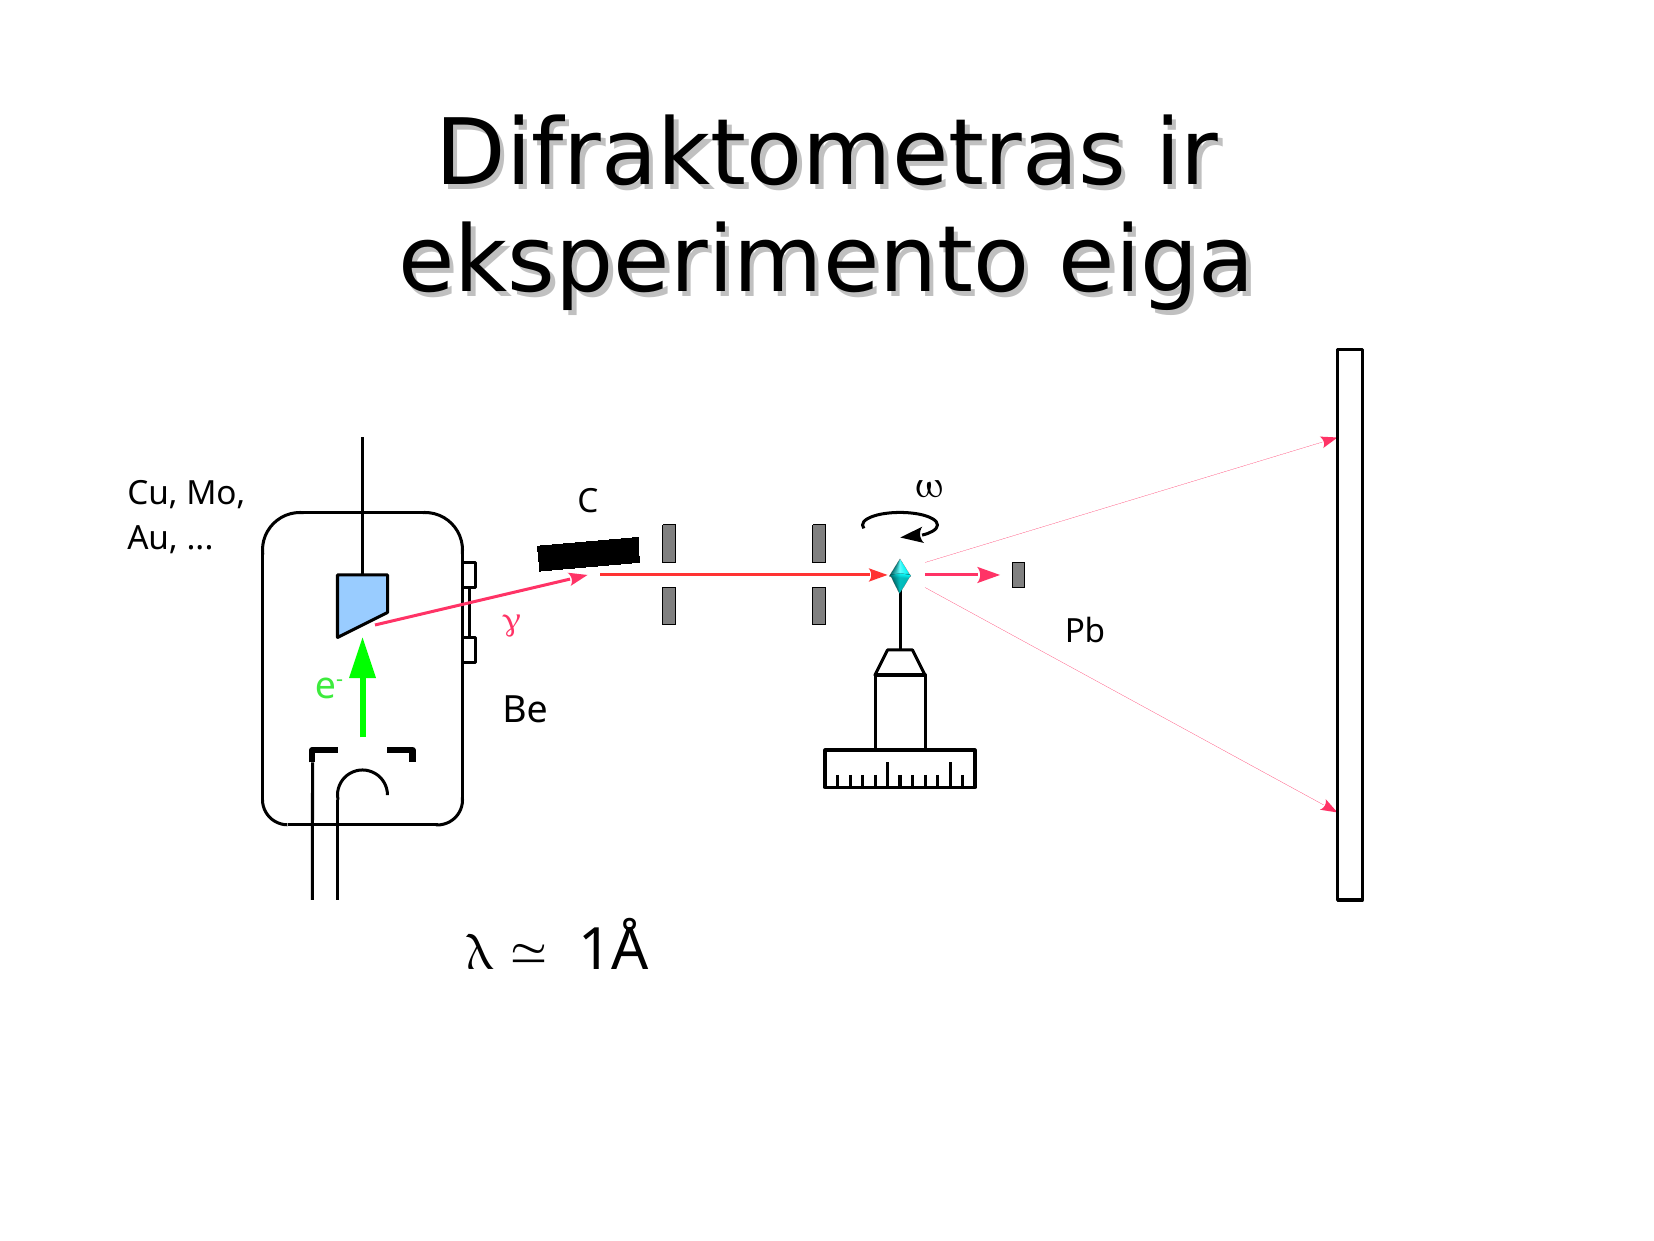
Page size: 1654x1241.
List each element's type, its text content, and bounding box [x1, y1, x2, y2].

text_box [337, 574, 388, 638]
text_box Pb [1050, 600, 1126, 660]
text_box C [562, 469, 638, 530]
text_box Cu, Mo, Au, ... [112, 461, 350, 566]
text_box [812, 524, 826, 563]
text_box [537, 537, 640, 572]
title Difraktometras ir eksperimento eiga [121, 99, 1534, 314]
text_box [662, 587, 676, 625]
text_box Be [487, 675, 601, 740]
text_box [813, 587, 825, 625]
text_box  [487, 600, 563, 656]
text_box  [900, 463, 976, 526]
text_box [1013, 563, 1025, 587]
text_box [662, 524, 676, 563]
text_box  ≃ 1Å [450, 900, 674, 993]
text_box e- [300, 651, 376, 716]
